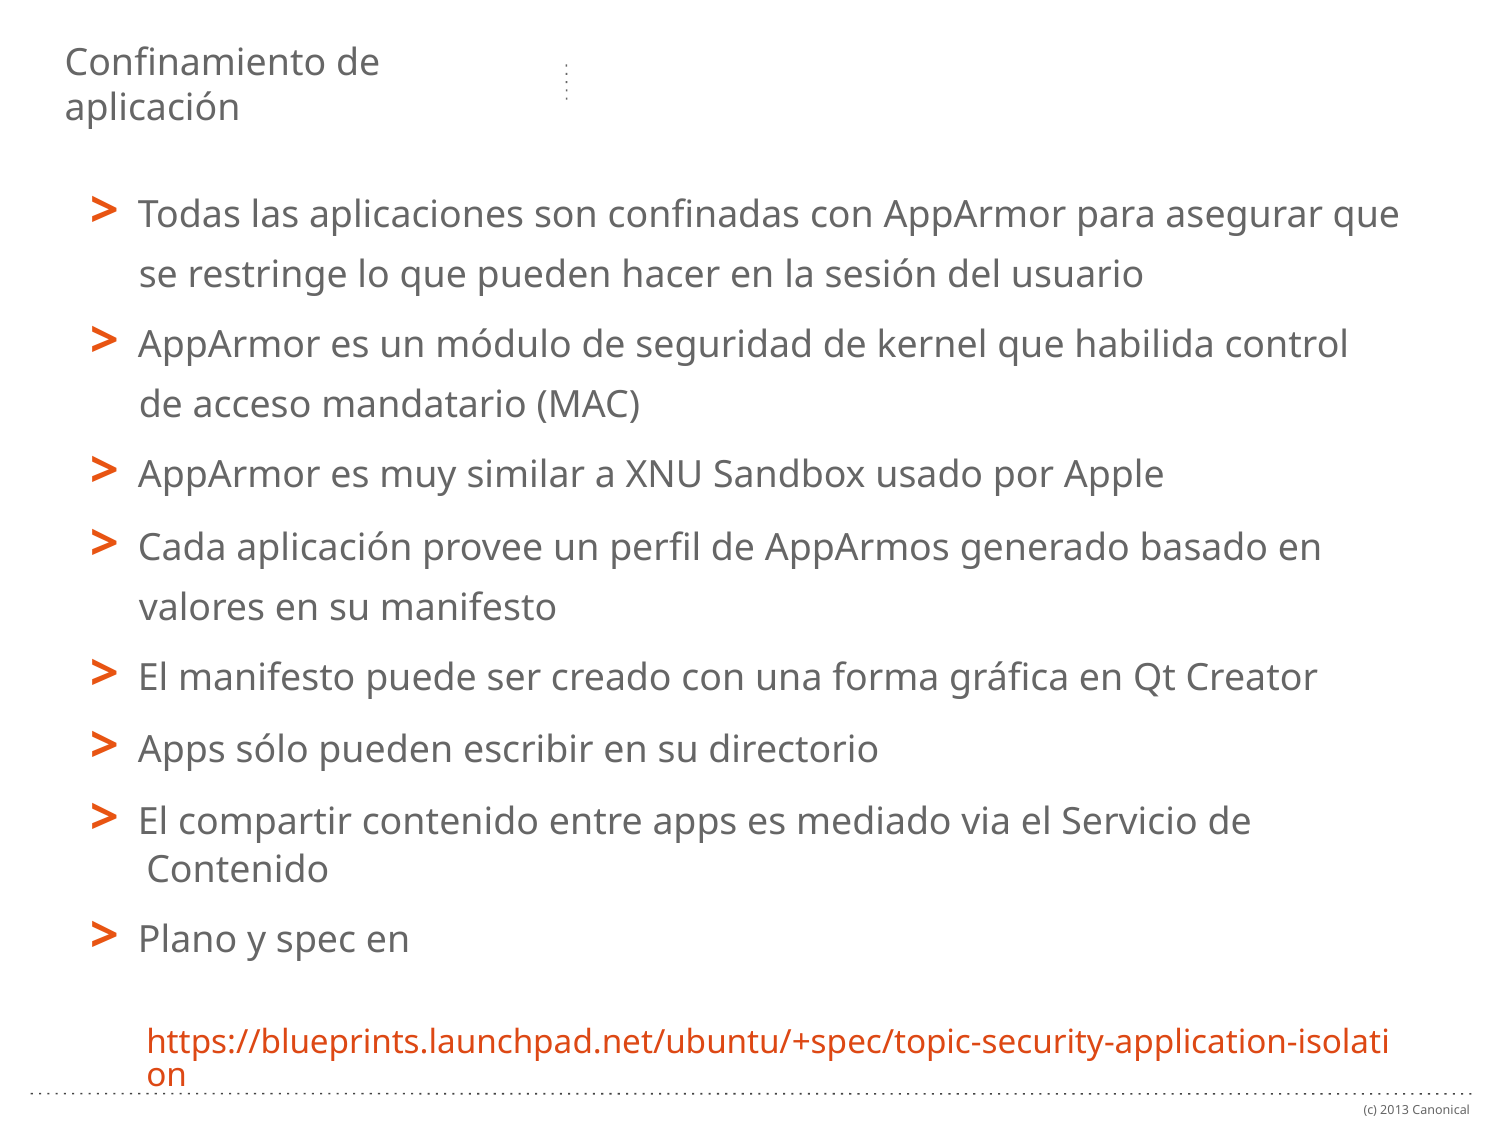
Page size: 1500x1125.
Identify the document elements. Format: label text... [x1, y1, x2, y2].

list > Todas las aplicaciones son confinadas con AppArmor para asegurar que se restringe lo que pueden hacer en la sesión del usuario > AppArmor es un módulo de seguridad de kernel que habilida control de acceso mandatario (MAC) > AppArmor es muy similar a XNU Sandbox usado por Apple > Cada aplicación provee un perfil de AppArmos generado basado en valores en su manifesto > El manifesto puede ser creado con una forma gráfica en Qt Creator > Apps sólo pueden escribir en su directorio > El compartir contenido entre apps es mediado via el Servicio de Contenido > Plano y spec en https://blueprints.launchpad.net/ubuntu/+spec/topic-security-application-isolation [75, 162, 1425, 1031]
title Confinamiento de aplicación [49, 53, 567, 114]
text_box (c) 2013 Canonical [19, 1099, 1485, 1119]
